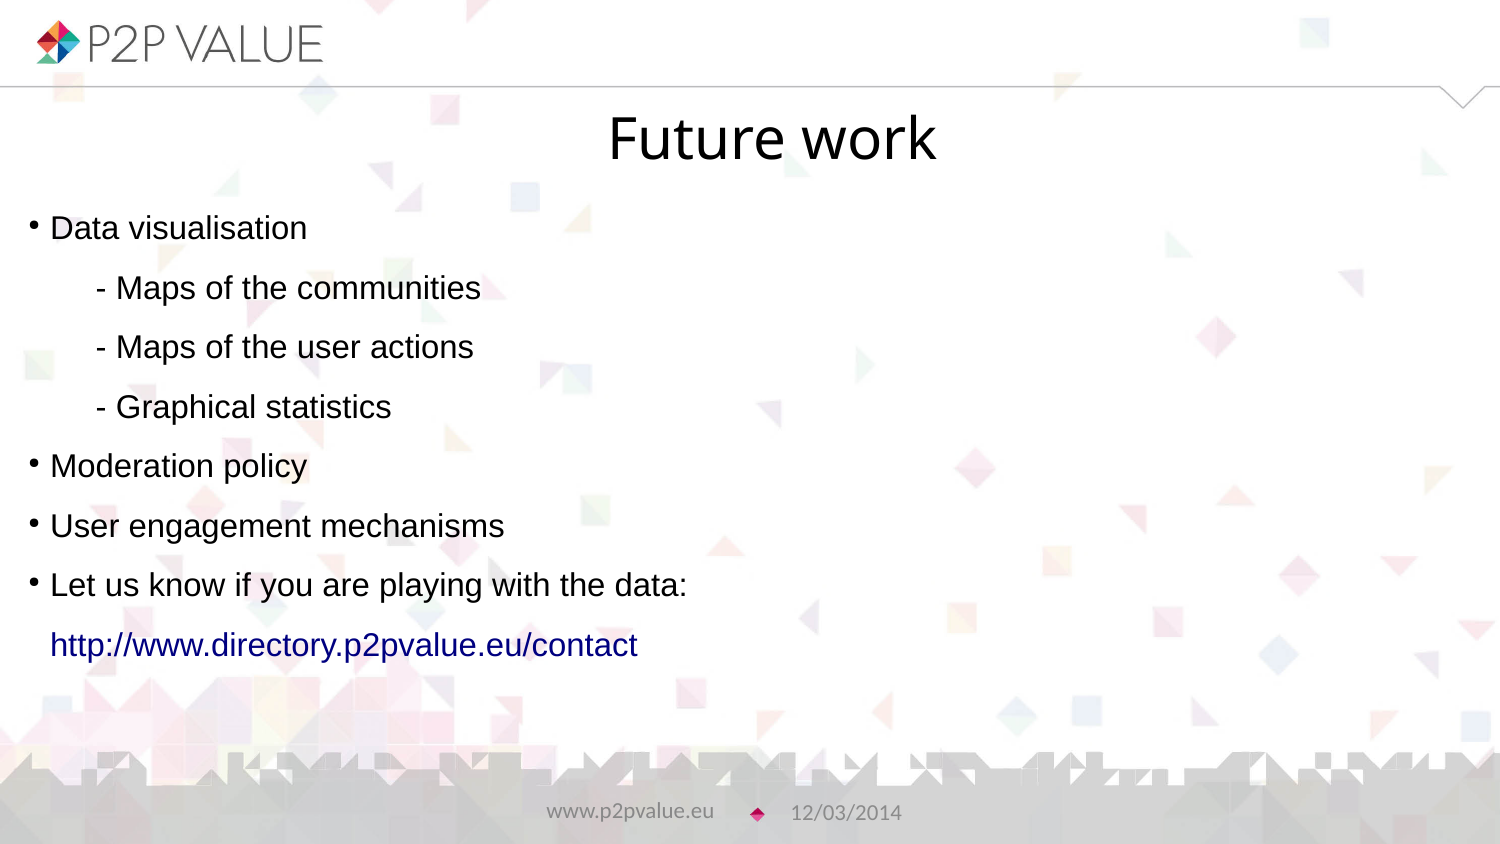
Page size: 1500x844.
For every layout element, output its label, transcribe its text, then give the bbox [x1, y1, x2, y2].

slide_number 12/03/2014 [777, 788, 1470, 834]
text_box www.p2pvalue.eu [540, 789, 759, 829]
picture [0, 0, 1500, 844]
subtitle Data visualisation - Maps of the communities - Maps of the user actions - Graphical statistics Moderation policy User engagement mechanisms Let us know if you are playing with the data: http://www.directory.p2pvalue.eu/contact [15, 180, 1496, 790]
title Future work [105, 92, 1441, 180]
